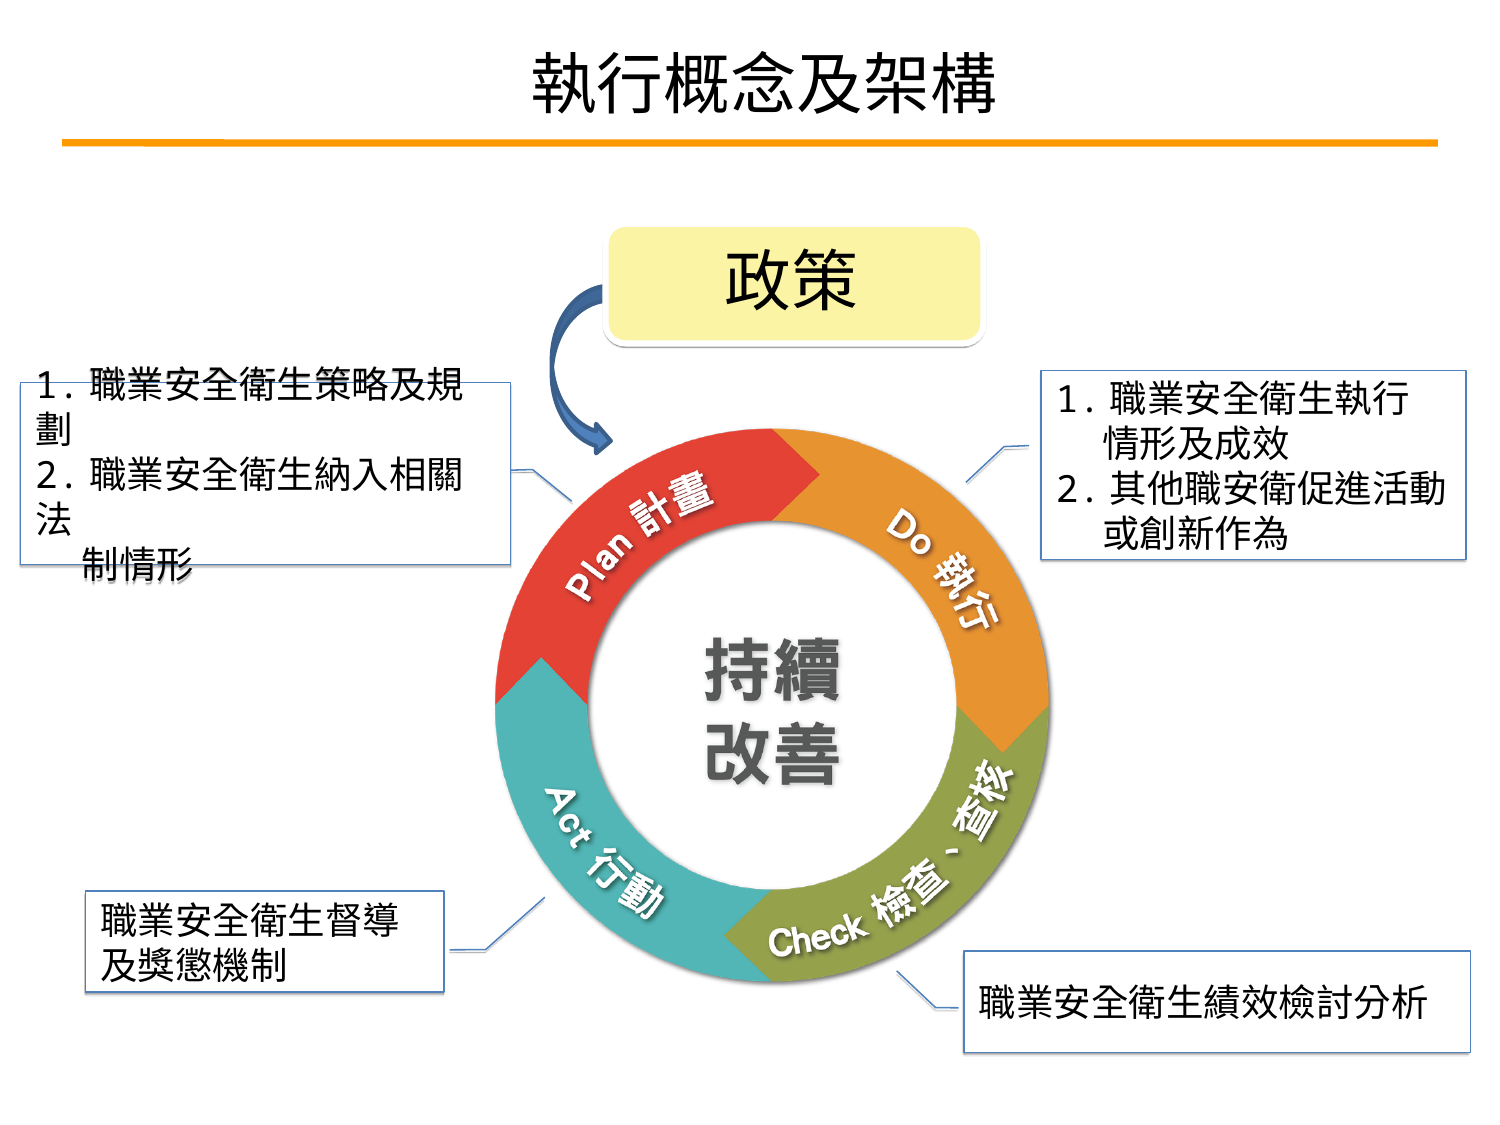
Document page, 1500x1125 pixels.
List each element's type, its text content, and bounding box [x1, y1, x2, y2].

picture [478, 414, 1070, 997]
text_box 職業安全衛生督導及獎懲機制 [85, 891, 444, 992]
text_box 1.職業安全衛生執行 情形及成效 2.其他職安衛促進活動 或創新作為 [1041, 371, 1466, 559]
text_box 政策 [709, 231, 887, 327]
title 執行概念及架構 [88, 30, 1439, 133]
text_box 職業安全衛生績效檢討分析 [964, 951, 1470, 1052]
text_box [551, 223, 984, 414]
text_box 1.職業安全衛生策略及規劃 2.職業安全衛生納入相關法 制情形 [20, 383, 510, 565]
